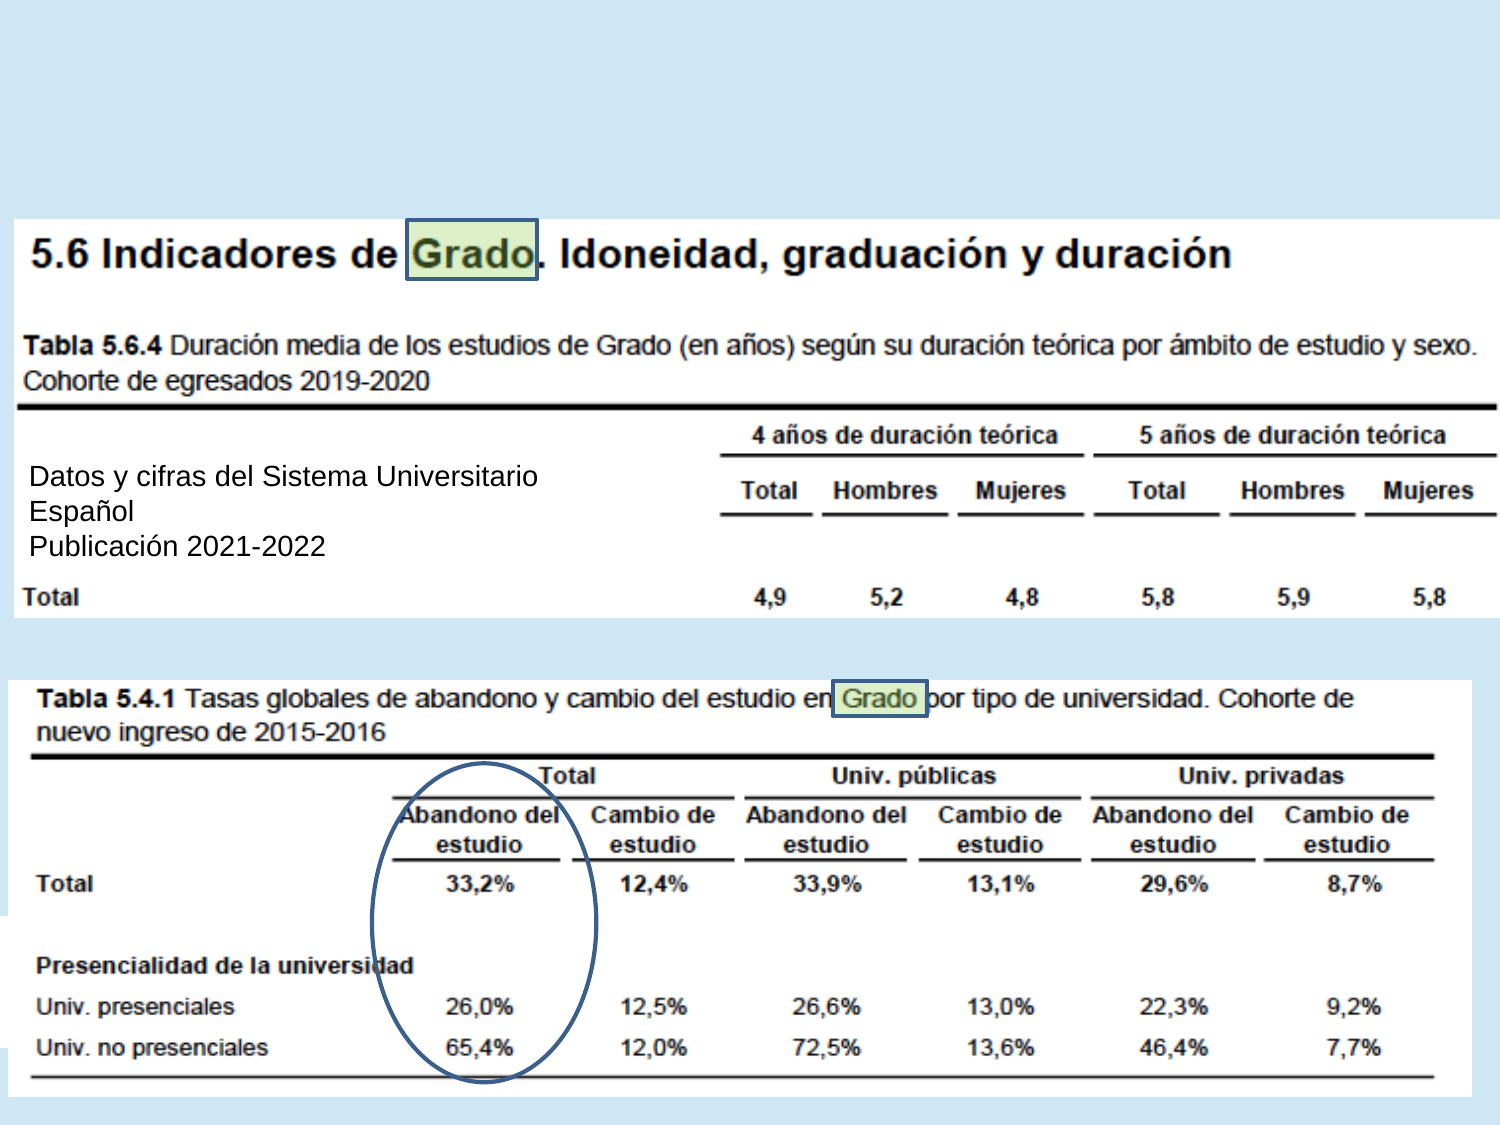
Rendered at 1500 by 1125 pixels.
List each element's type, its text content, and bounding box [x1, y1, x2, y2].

text_box [407, 219, 538, 279]
picture [0, 680, 1472, 1097]
text_box Datos y cifras del Sistema Universitario Español Publicación 2021-2022 [14, 449, 668, 570]
slide_number <número> [1074, 1097, 1425, 1103]
picture [14, 219, 1500, 618]
text_box [832, 680, 928, 716]
